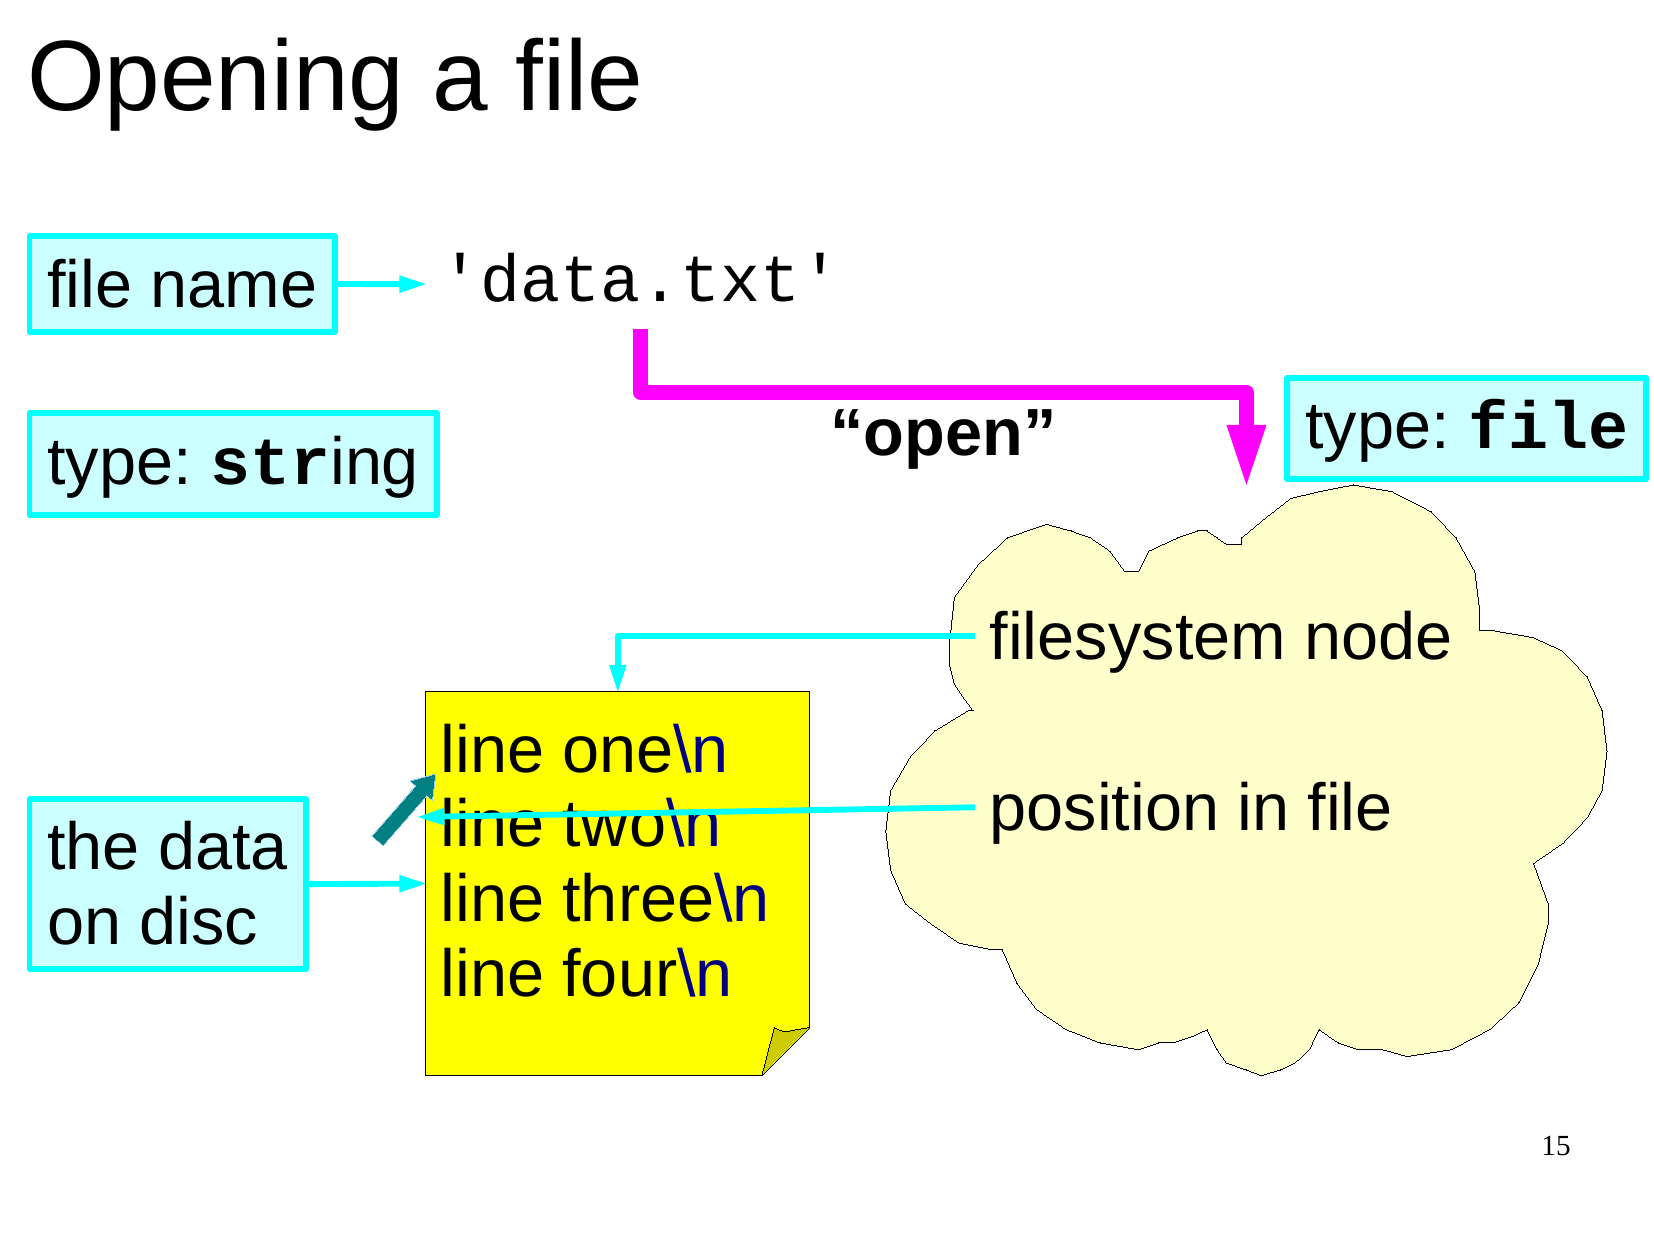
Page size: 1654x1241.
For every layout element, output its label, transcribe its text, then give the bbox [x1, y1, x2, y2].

text_box [885, 484, 1608, 1076]
text_box Opening a file [12, 12, 659, 140]
text_box the data on disc [29, 799, 306, 970]
text_box [371, 773, 436, 846]
text_box file name [29, 236, 336, 332]
text_box line one\n line two\n line three\n line four\n [425, 814, 810, 1076]
text_box type: file [1287, 377, 1646, 480]
text_box filesystem node [975, 591, 1468, 681]
text_box line one\n line two\n line three\n line four\n [425, 691, 810, 814]
text_box 'data.txt' [425, 238, 856, 330]
text_box type: string [29, 413, 437, 515]
text_box position in file [975, 762, 1408, 853]
